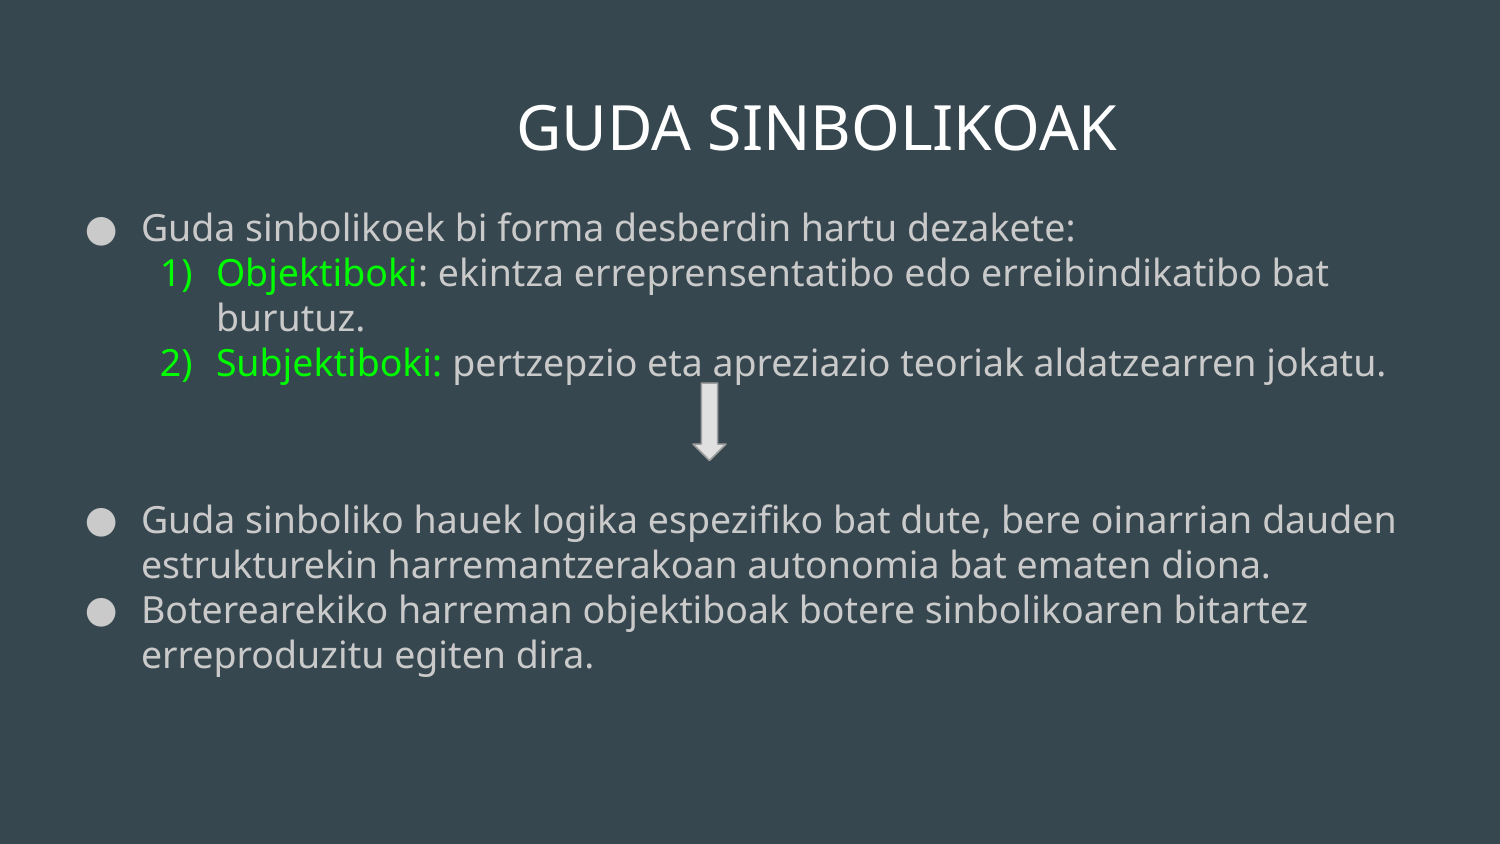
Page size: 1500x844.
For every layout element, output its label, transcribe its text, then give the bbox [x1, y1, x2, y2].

title GUDA SINBOLIKOAK [51, 72, 1449, 167]
text_box [693, 383, 726, 461]
list Guda sinbolikoek bi forma desberdin hartu dezakete: Objektiboki: ekintza erreprensentatibo edo erreibindikatibo bat burutuz. Subjektiboki: pertzepzio eta apreziazio teoriak aldatzearren jokatu. Guda sinboliko hauek logika espezifiko bat dute, bere oinarrian dauden estrukturekin harremantzerakoan autonomia bat ematen diona. Boterearekiko harreman objektiboak botere sinbolikoaren bitartez erreproduzitu egiten dira. [51, 189, 1449, 750]
